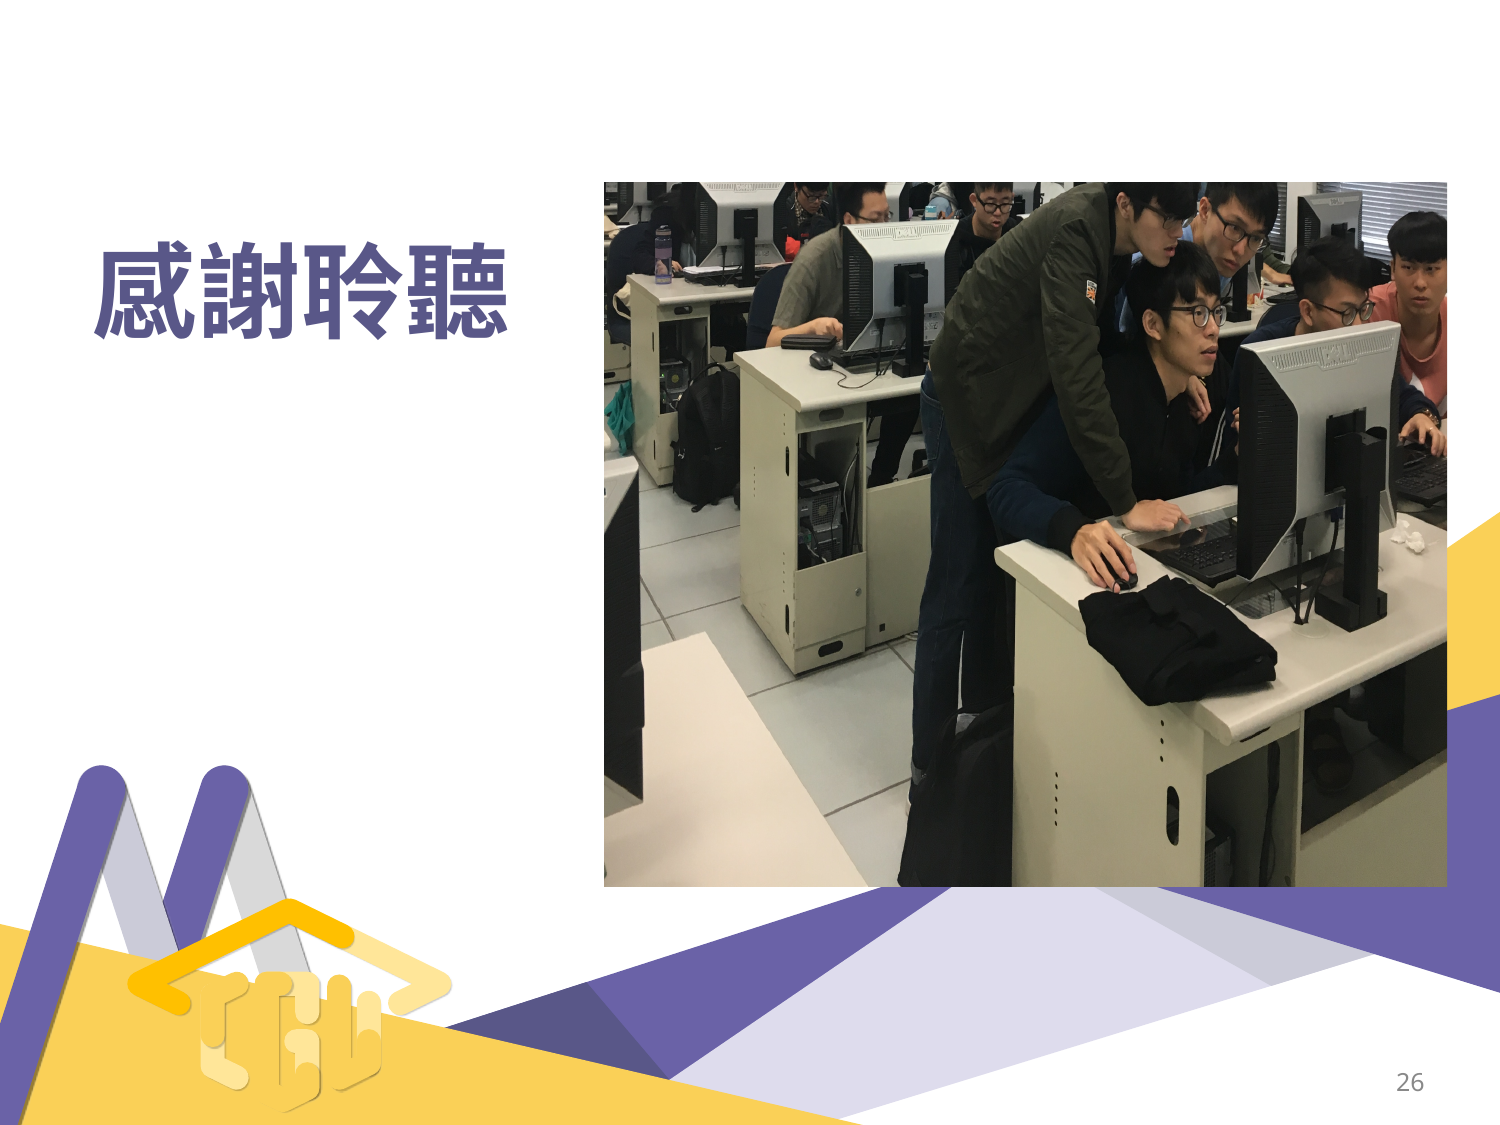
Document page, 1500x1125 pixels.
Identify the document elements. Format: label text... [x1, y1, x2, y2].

title 感謝聆聽 [34, 182, 568, 361]
text_box 26 [1381, 1053, 1477, 1114]
picture [603, 182, 1448, 887]
